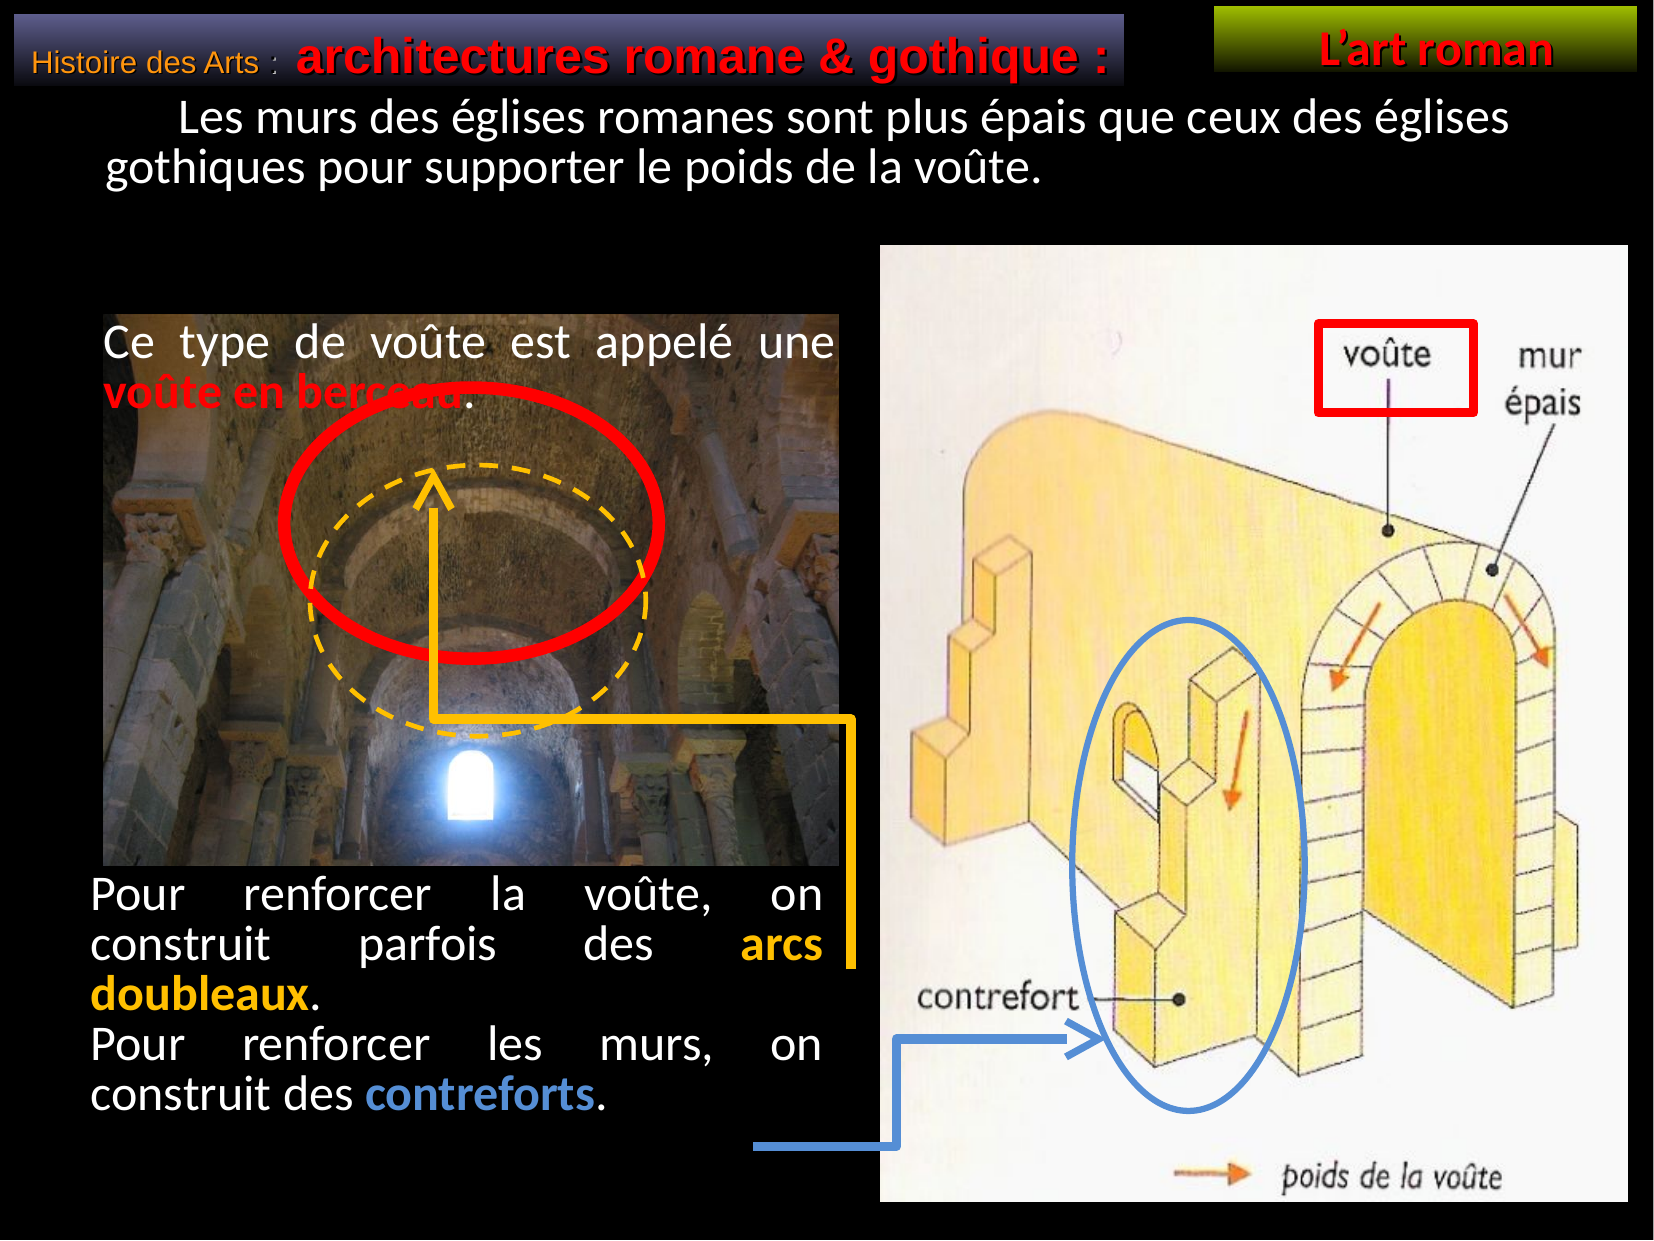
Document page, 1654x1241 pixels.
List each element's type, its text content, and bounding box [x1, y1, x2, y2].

picture [291, 465, 652, 652]
text_box Histoire des Arts : architectures romane & gothique : [8, 8, 1130, 93]
text_box Ce type de voûte est appelé une voûte en berceau. [88, 313, 851, 465]
text_box Les murs des églises romanes sont plus épais que ceux des églises gothiques pour supporter le poids de la voûte. [90, 88, 1576, 215]
text_box L’art roman [1208, 0, 1643, 79]
picture [438, 465, 839, 714]
picture [880, 245, 1628, 1202]
picture [103, 465, 839, 865]
text_box Pour renforcer la voûte, on construit parfois des arcs doubleaux. Pour renforcer les murs, on construit des contreforts. [76, 865, 839, 1217]
